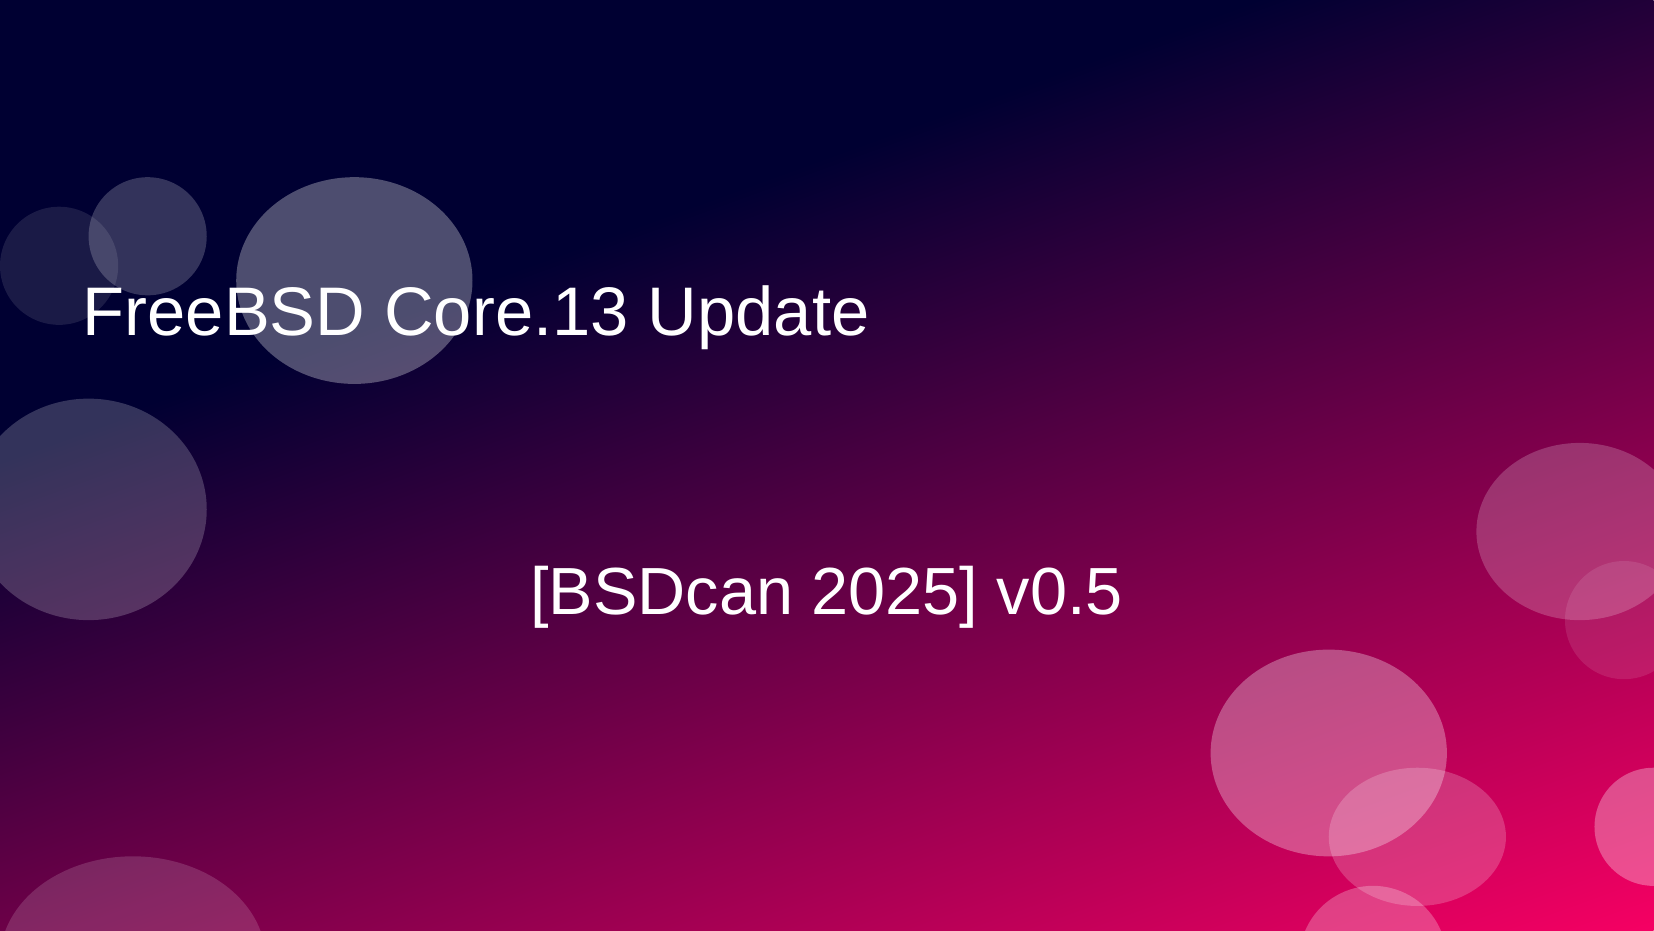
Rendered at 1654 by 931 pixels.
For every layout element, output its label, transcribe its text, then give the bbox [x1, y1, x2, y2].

title FreeBSD Core.13 Update [82, 234, 1571, 390]
subtitle [BSDcan 2025] v0.5 [82, 425, 1571, 758]
